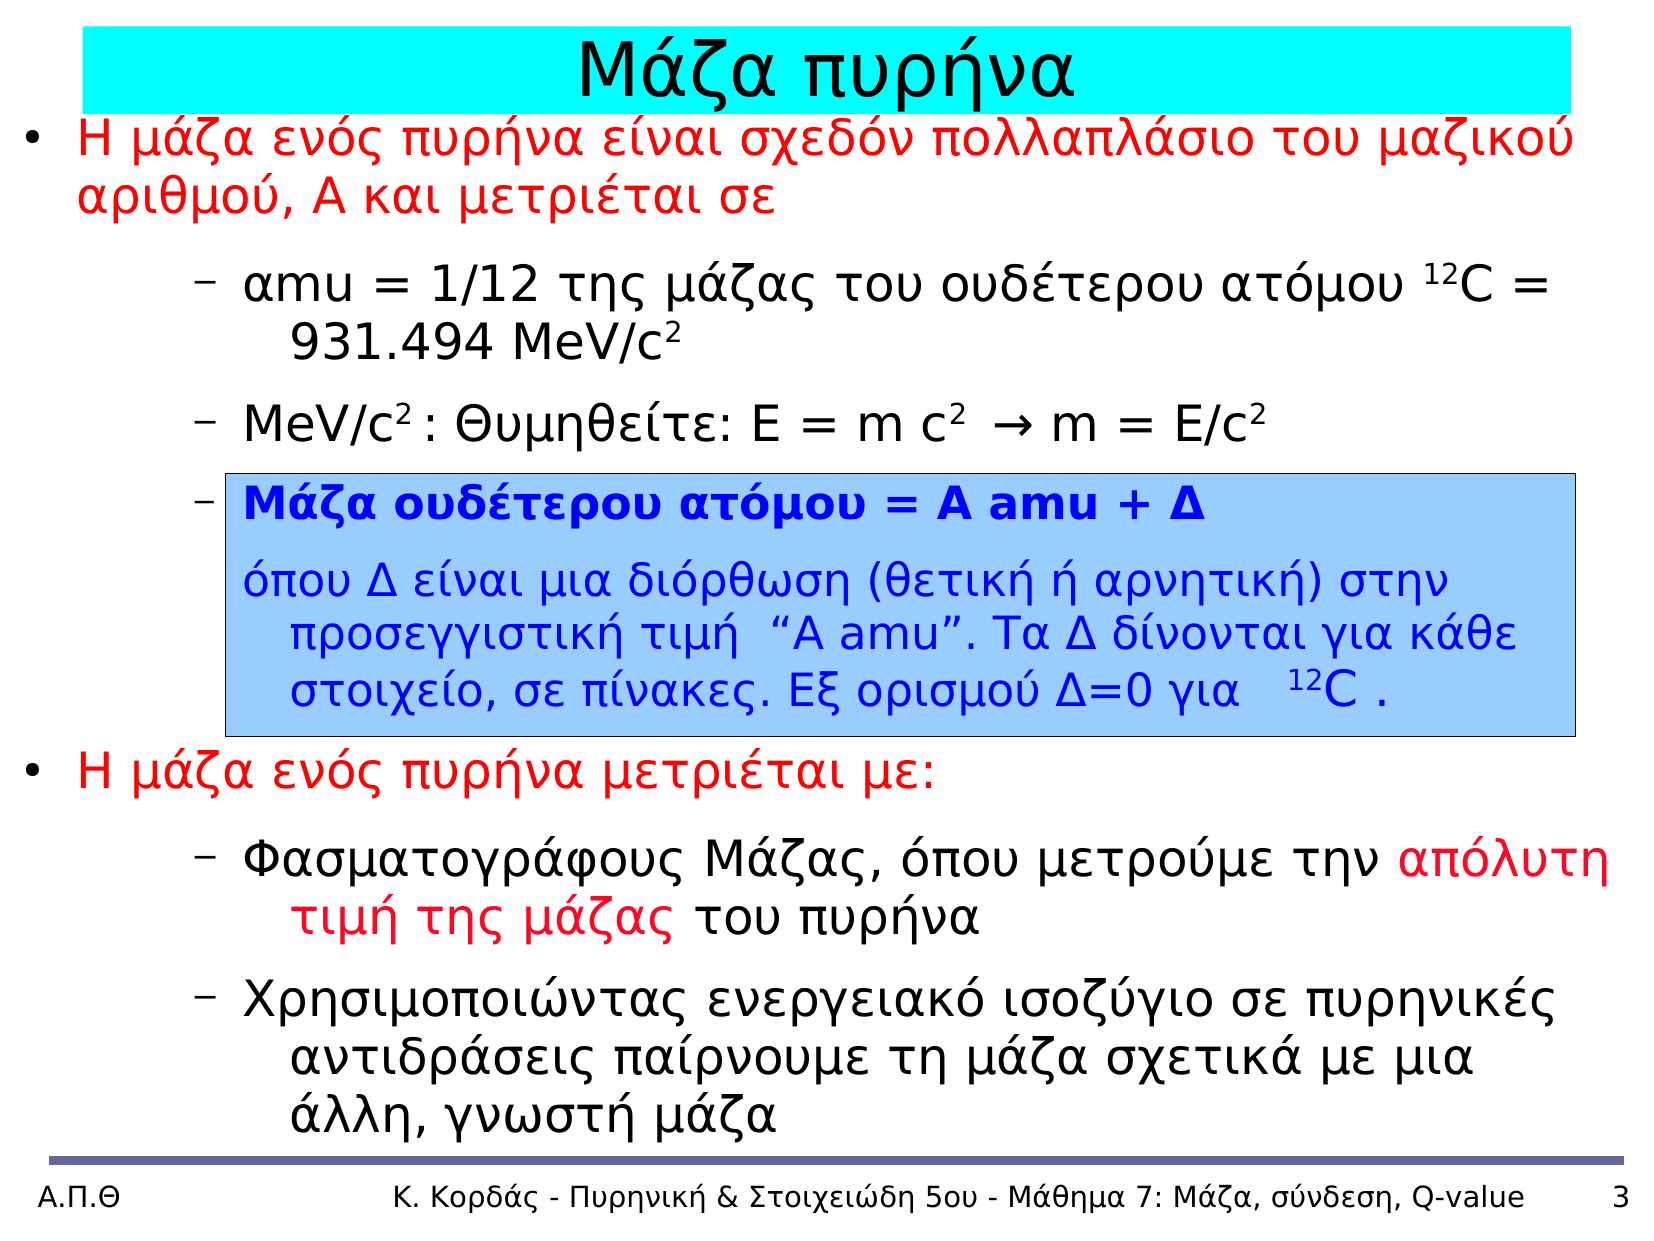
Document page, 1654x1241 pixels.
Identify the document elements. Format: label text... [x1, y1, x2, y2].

list Η μάζα ενός πυρήνα είναι σχεδόν πολλαπλάσιο του μαζικού αριθμού, Α και μετριέται σε αmu = 1/12 της μάζας του ουδέτερου ατόμου 12C = 931.494 ΜeV/c2 ΜeV/c2 : Θυμηθείτε: Ε = m c2 → m = E/c2 Μάζα ουδέτερου ατόμου = Α amu + Δ όπου Δ είναι μια διόρθωση (θετική ή αρνητική) στην προσεγγιστική τιμή “Α amu”. Τα Δ δίνονται για κάθε στοιχείο, σε πίνακες. Εξ ορισμού Δ=0 για 12C . Η μάζα ενός πυρήνα μετριέται με: Φασματογράφους Μάζας, όπου μετρούμε την απόλυτη τιμή της μάζας του πυρήνα Χρησιμοποιώντας ενεργειακό ισοζύγιο σε πυρηνικές αντιδράσεις παίρνουμε τη μάζα σχετικά με μια άλλη, γνωστή μάζα [5, 108, 1630, 1241]
title Μάζα πυρήνα [82, 26, 1571, 108]
